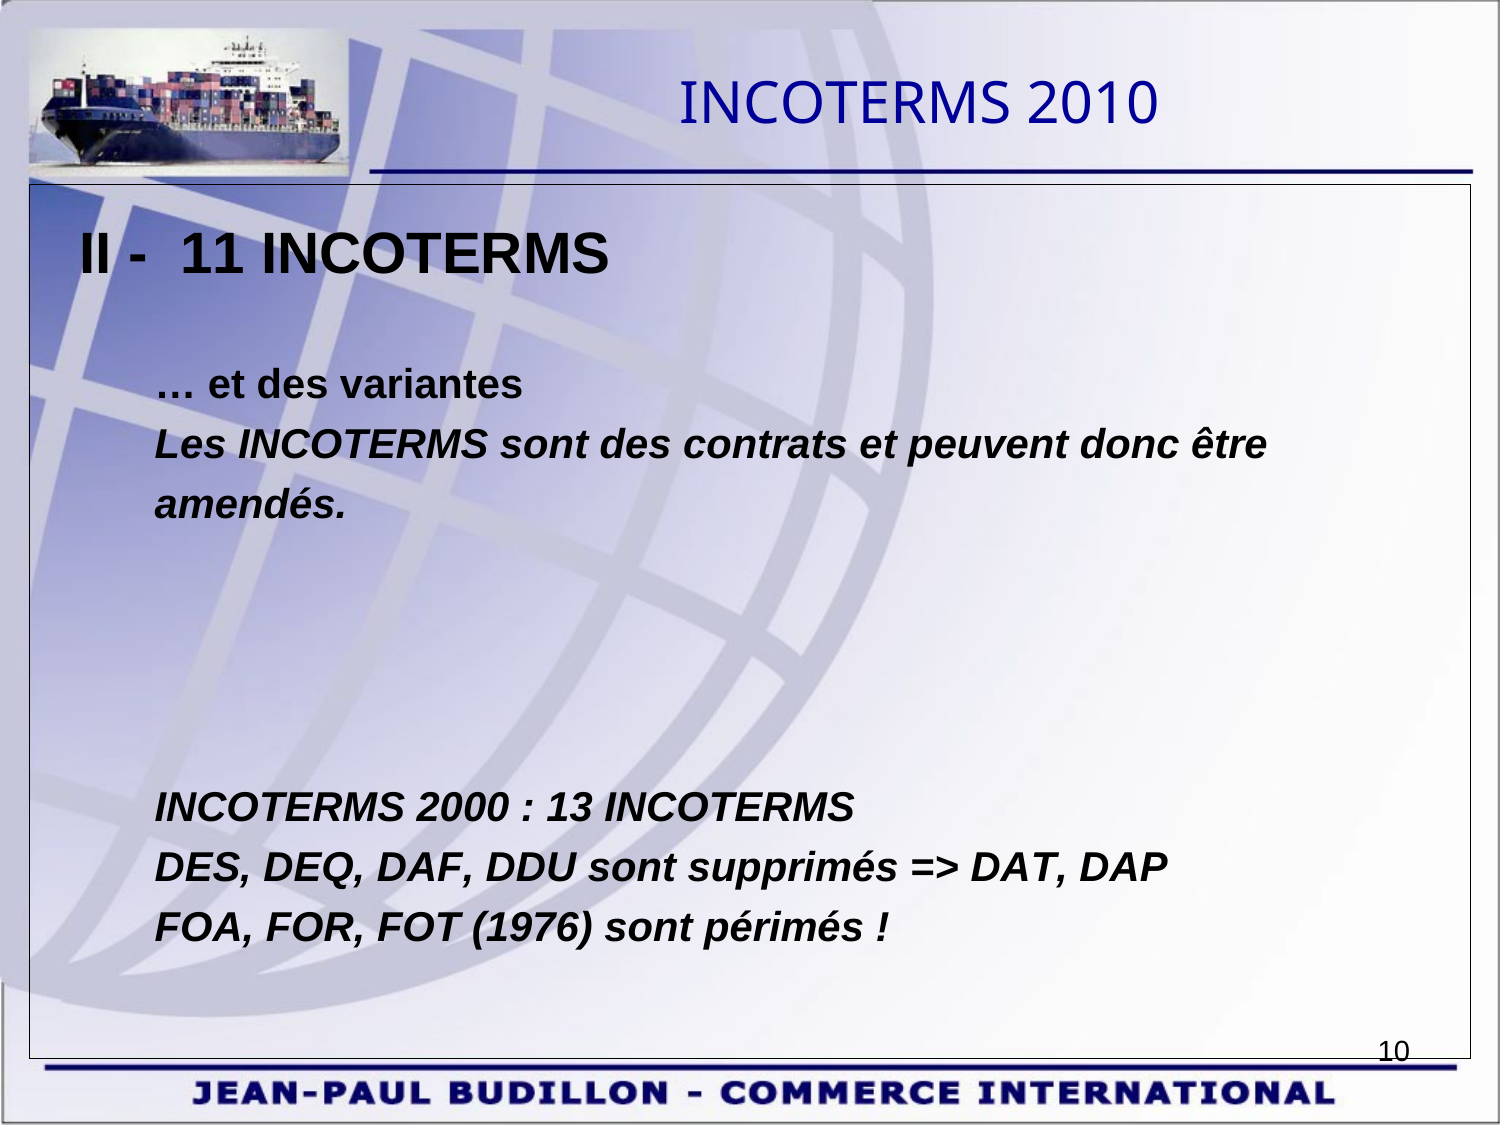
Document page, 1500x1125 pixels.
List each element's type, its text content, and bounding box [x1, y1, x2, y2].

title INCOTERMS 2010 [356, 42, 1483, 159]
list II - 11 INCOTERMS … et des variantes Les INCOTERMS sont des contrats et peuvent donc être amendés. INCOTERMS 2000 : 13 INCOTERMS DES, DEQ, DAF, DDU sont supprimés => DAT, DAP FOA, FOR, FOT (1976) sont périmés ! [64, 207, 1447, 1031]
picture [0, 0, 1500, 1125]
